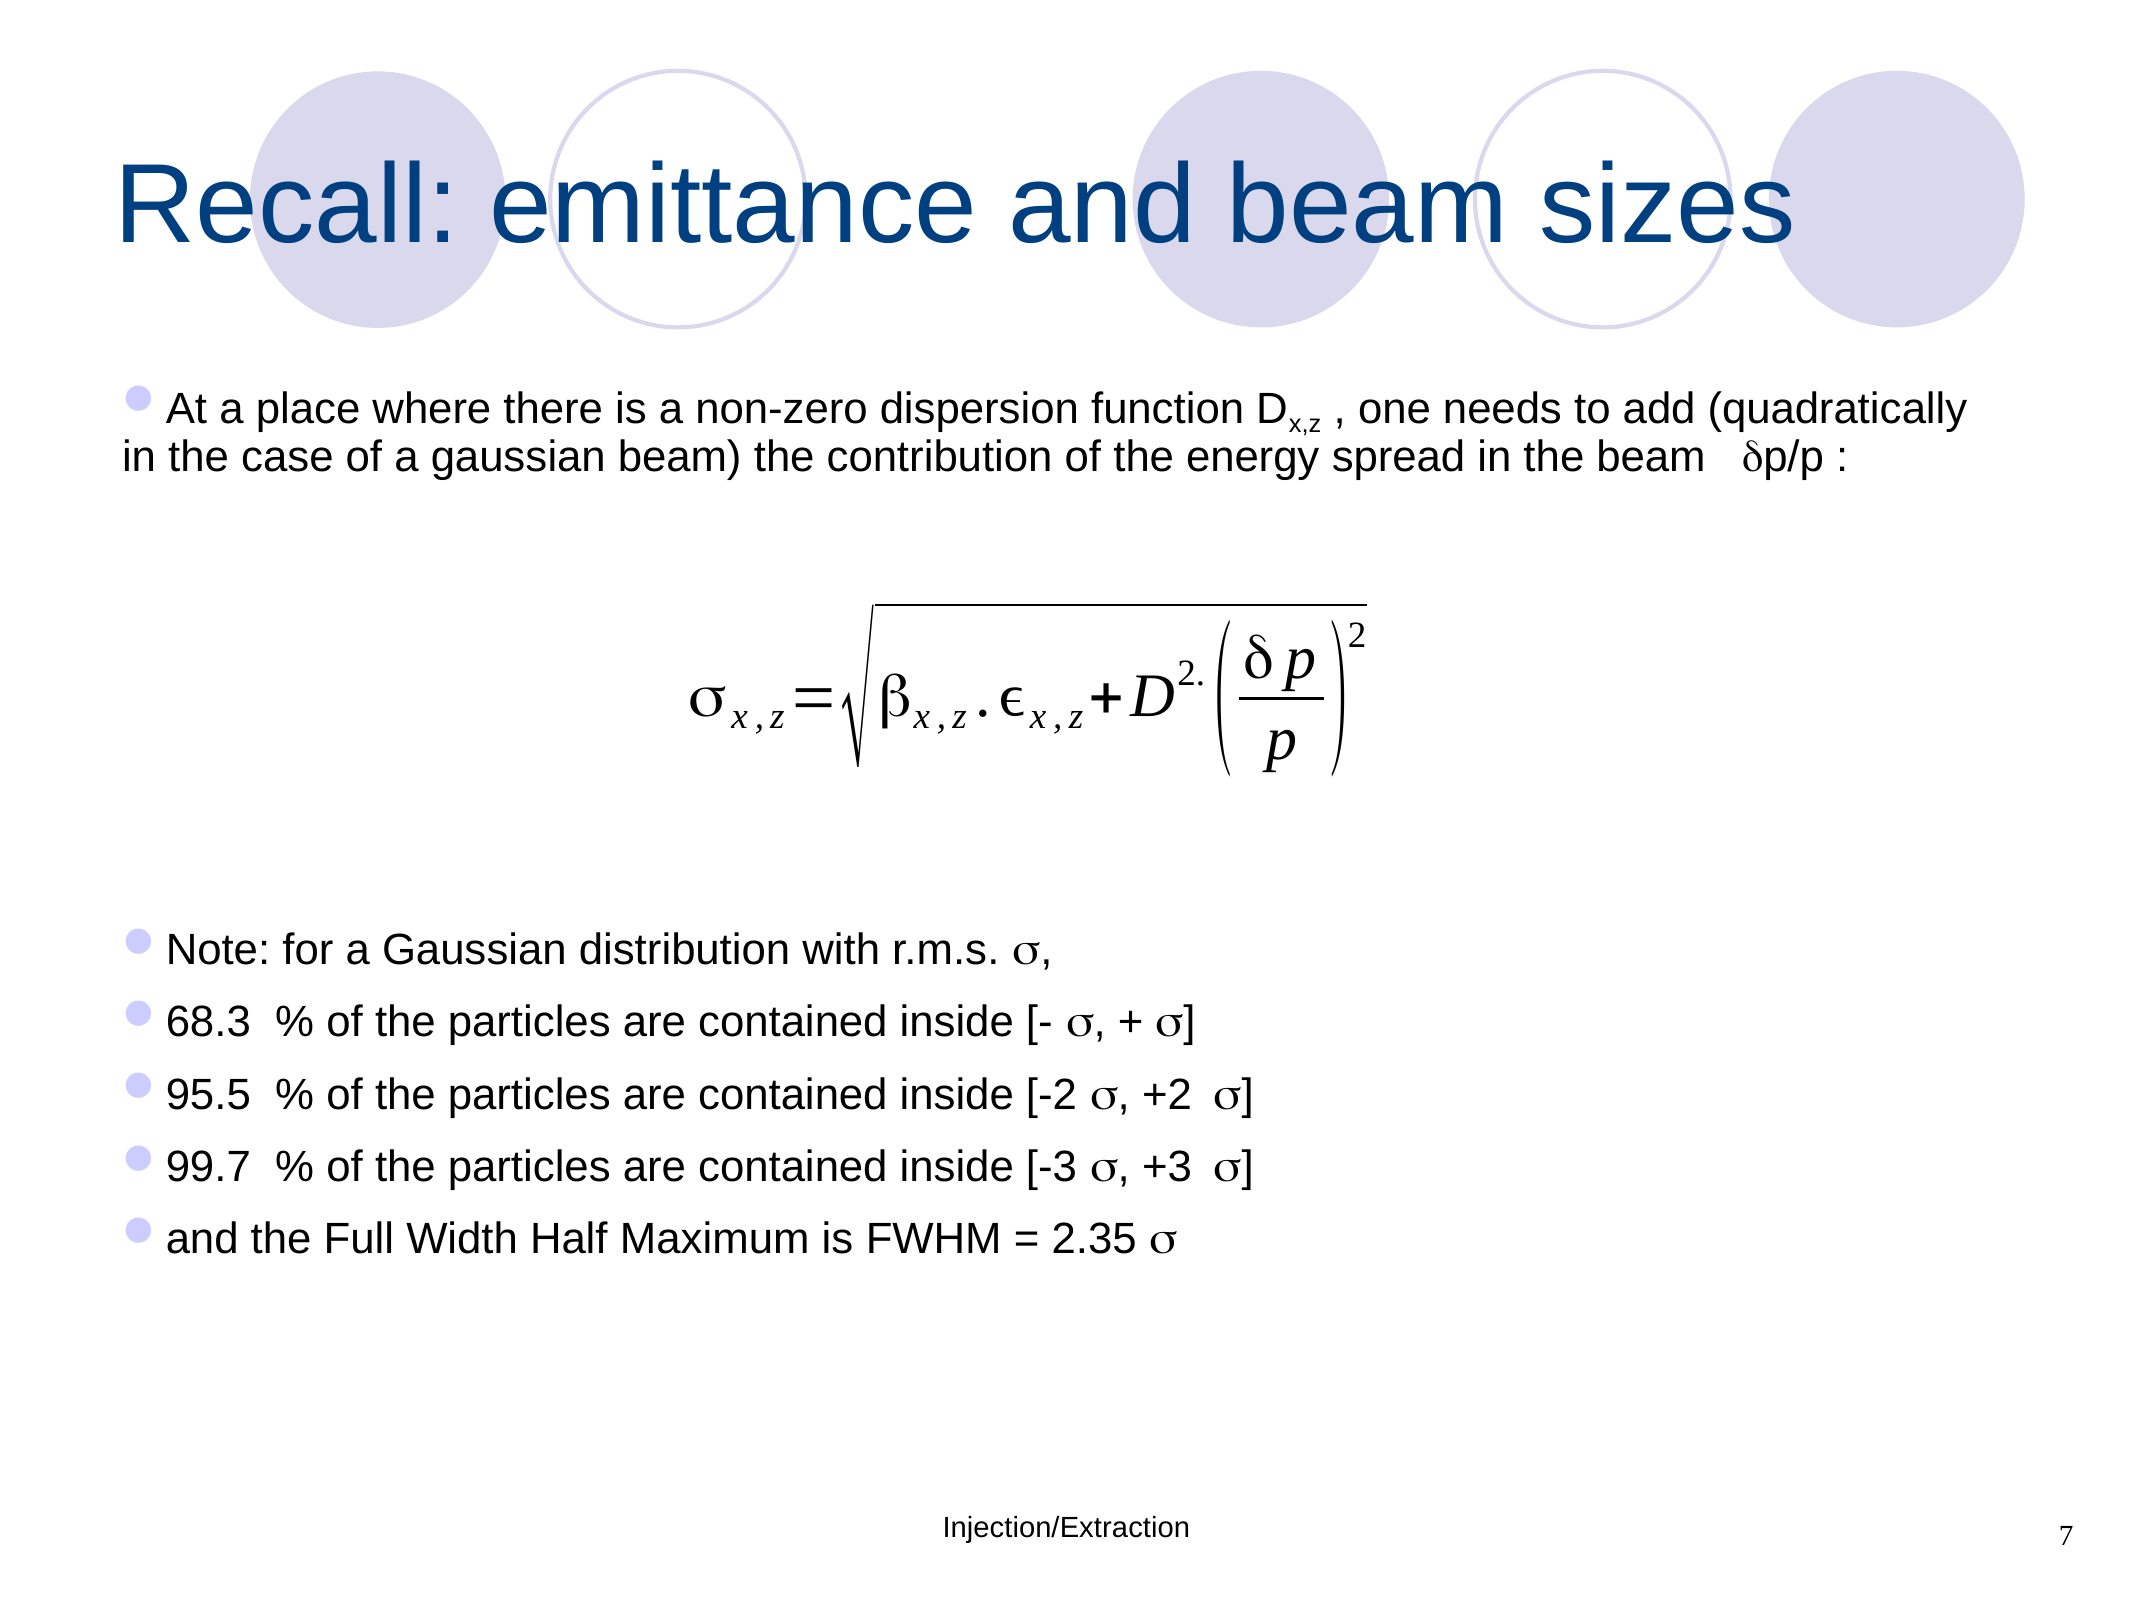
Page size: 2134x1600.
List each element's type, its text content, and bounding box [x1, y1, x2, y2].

title Recall: emittance and beam sizes [106, 21, 2028, 372]
list At a place where there is a non-zero dispersion function Dx,z , one needs to add (quadratically in the case of a gaussian beam) the contribution of the energy spread in the beam p/p : Note: for a Gaussian distribution with r.m.s. , 68.3 % of the particles are contained inside [- , + ] 95.5 % of the particles are contained inside [-2 , +2] 99.7 % of the particles are contained inside [-3 , +3] and the Full Width Half Maximum is FWHM = 2.35  [106, 372, 2028, 1600]
chart [673, 600, 1382, 780]
